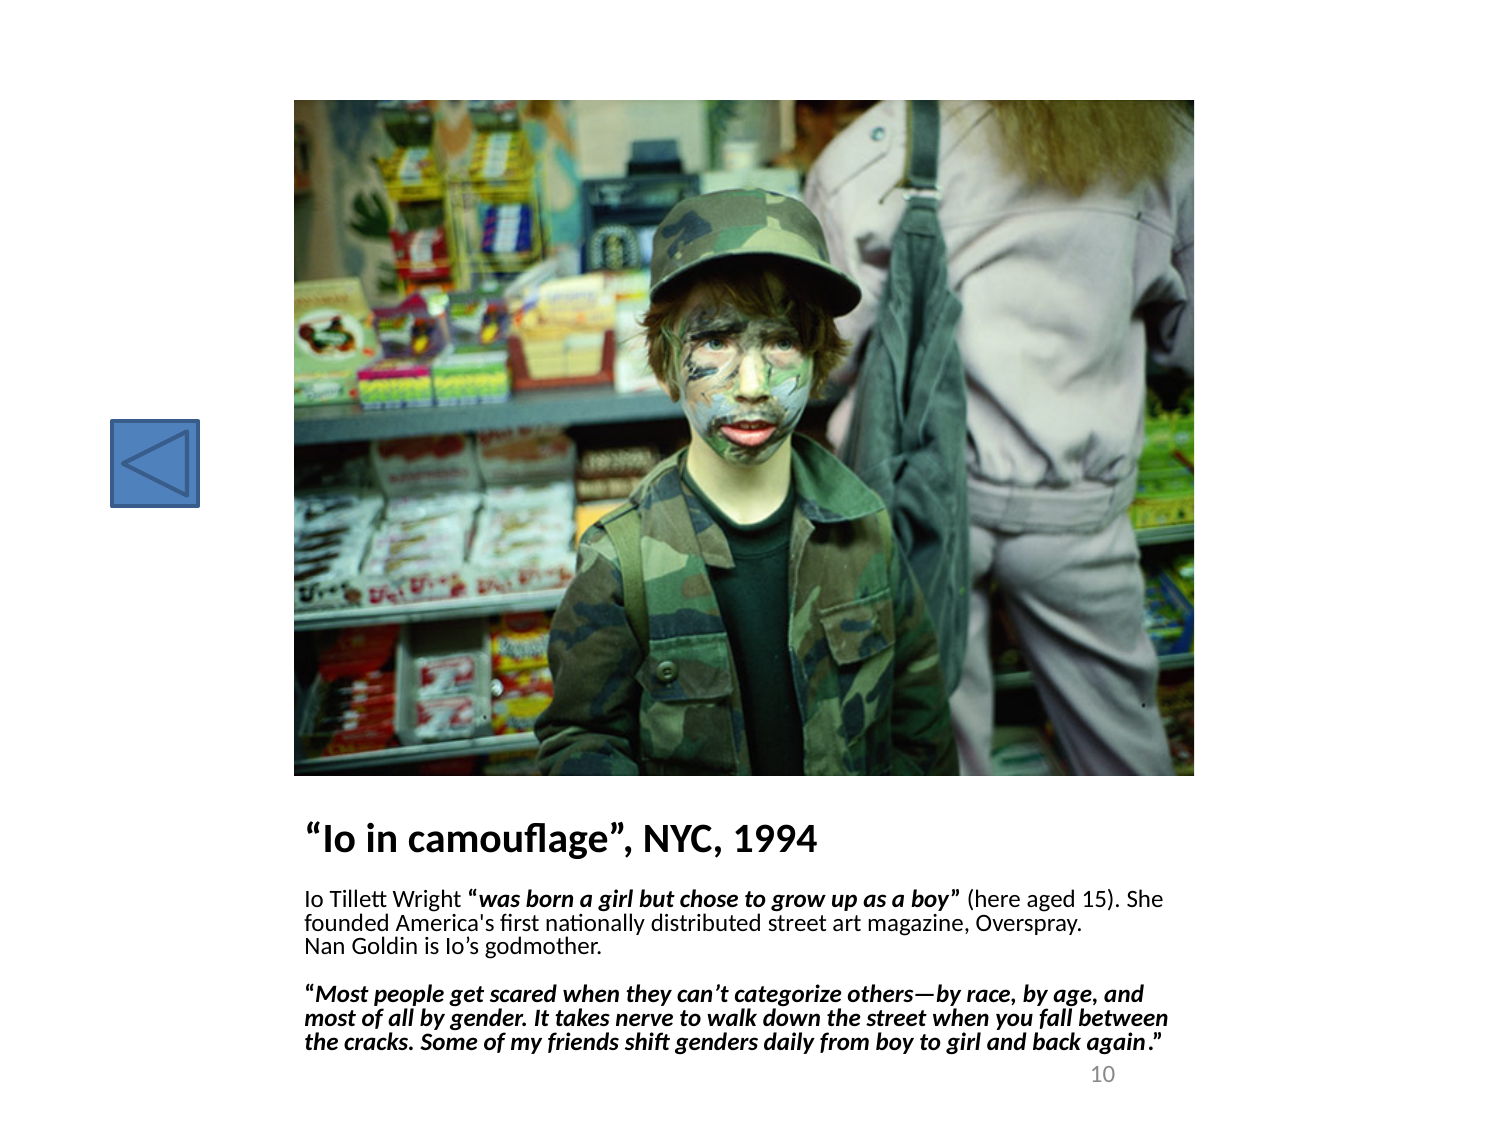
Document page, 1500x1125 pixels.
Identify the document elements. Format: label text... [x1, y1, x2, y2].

text_box [112, 420, 198, 507]
title “Io in camouflage”, NYC, 1994 [289, 775, 1190, 869]
text_box 10 [1074, 1042, 1426, 1103]
list Io Tillett Wright “was born a girl but chose to grow up as a boy” (here aged 15). She founded America's first nationally distributed street art magazine, Overspray. Nan Goldin is Io’s godmother. “Most people get scared when they can’t categorize others—by race, by age, and most of all by gender. It takes nerve to walk down the street when you fall between the cracks. Some of my friends shift genders daily from boy to girl and back again.” [289, 880, 1199, 1071]
picture [294, 100, 1195, 776]
